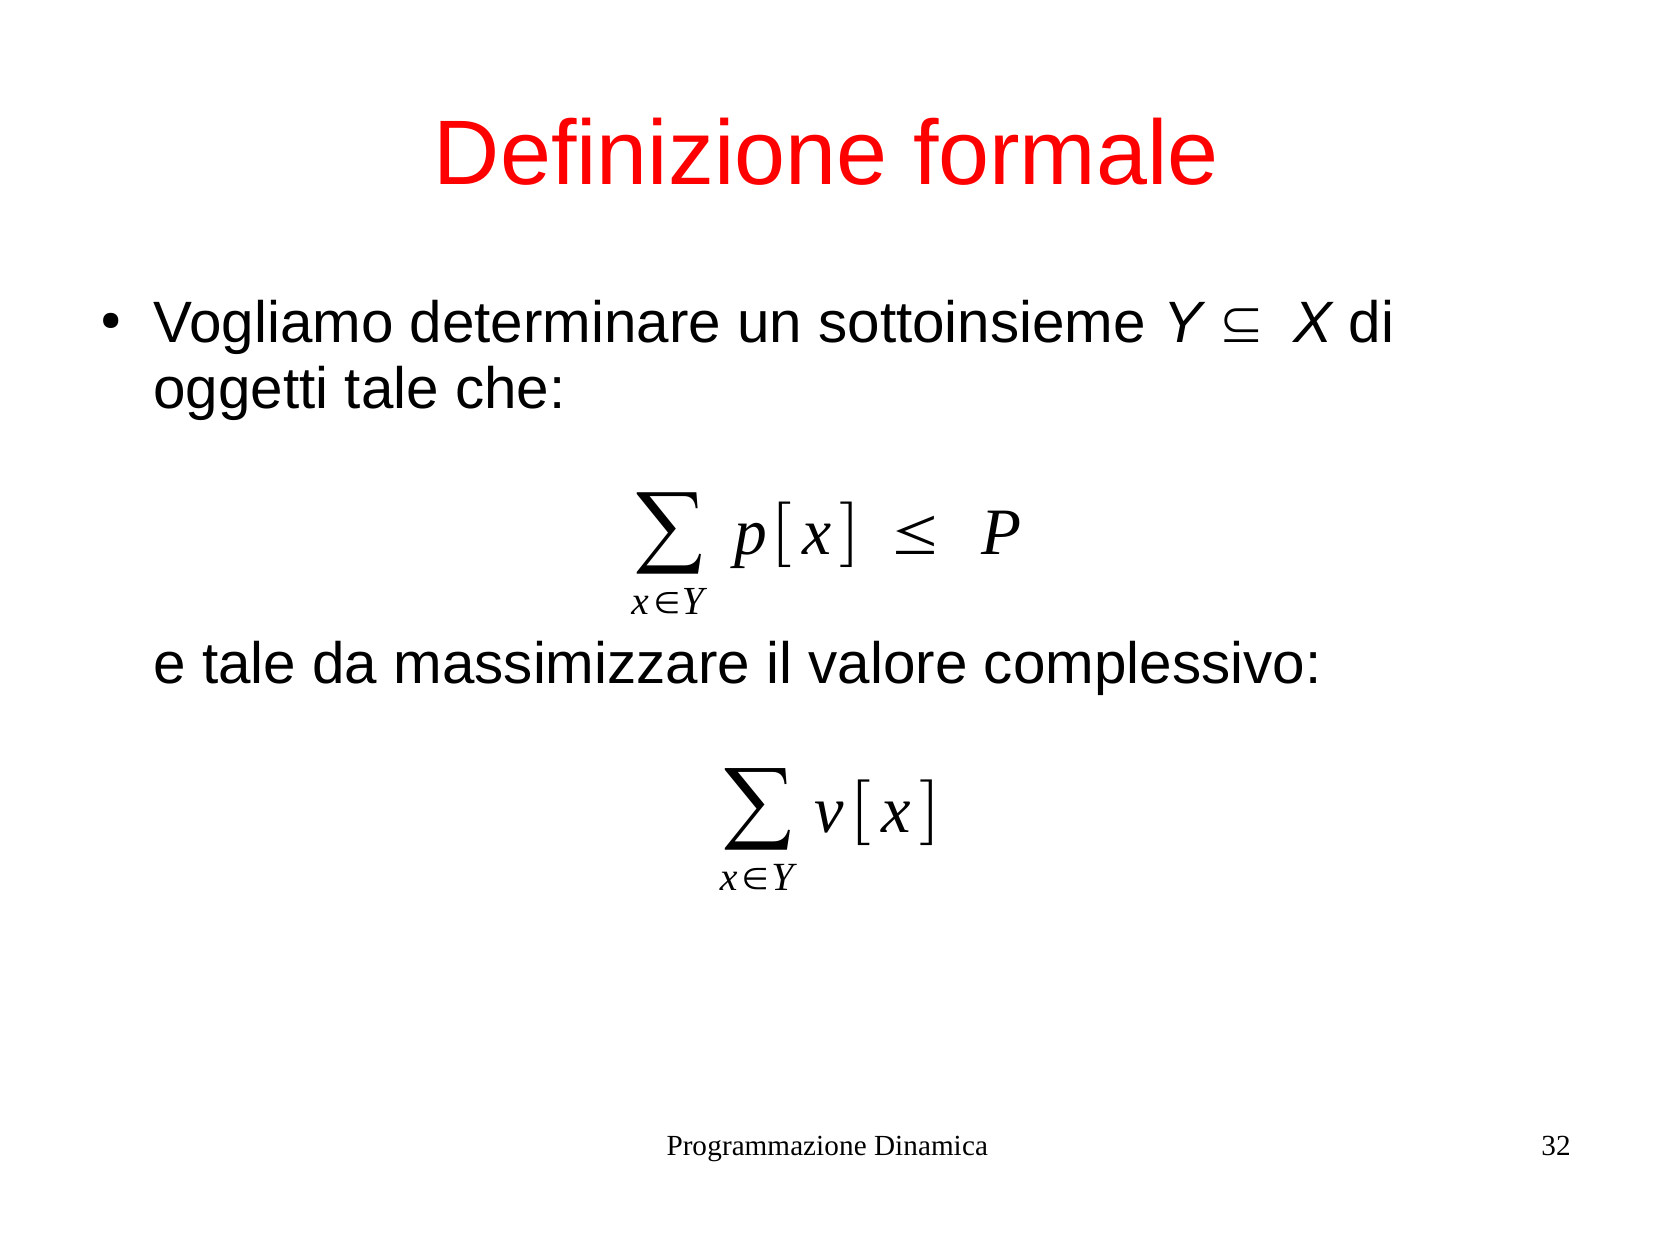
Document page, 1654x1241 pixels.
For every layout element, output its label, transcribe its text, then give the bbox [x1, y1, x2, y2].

list Vogliamo determinare un sottoinsieme Y  X di oggetti tale che: e tale da massimizzare il valore complessivo: [82, 290, 1571, 1109]
title Definizione formale [82, 49, 1571, 257]
chart [710, 764, 944, 900]
chart [622, 487, 1031, 623]
